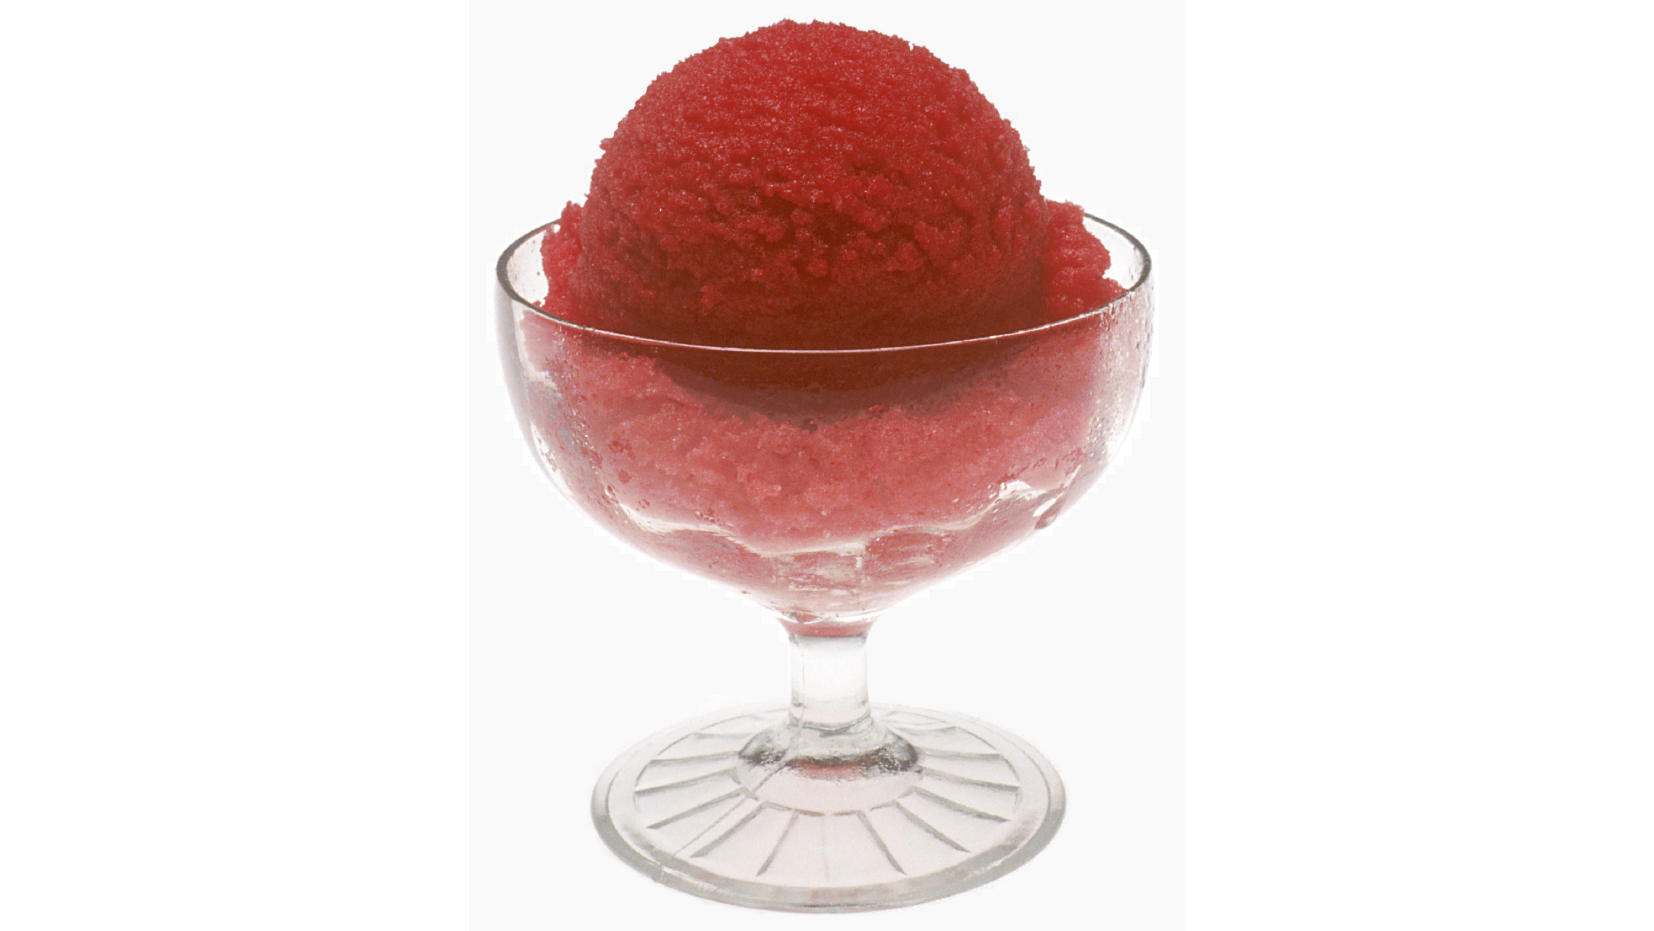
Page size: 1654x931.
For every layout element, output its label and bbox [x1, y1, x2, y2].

picture [469, 0, 1185, 931]
